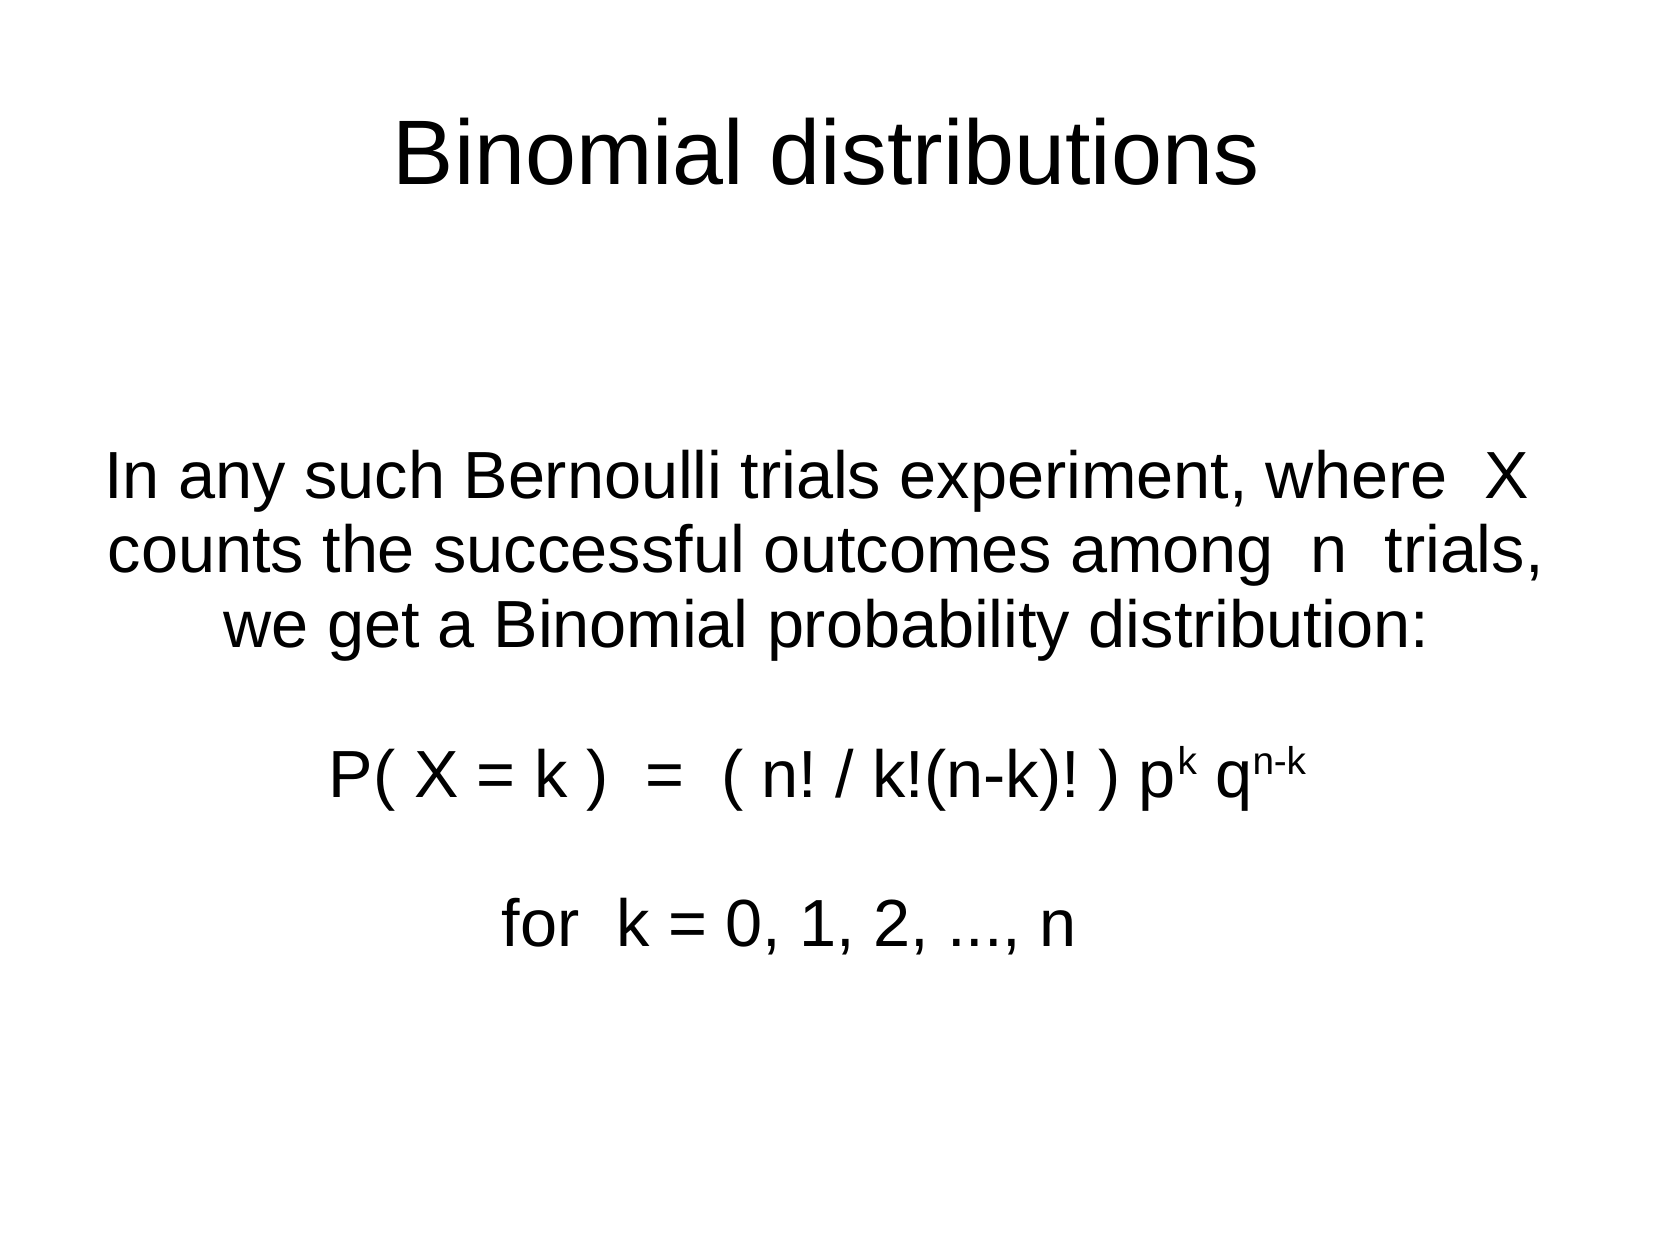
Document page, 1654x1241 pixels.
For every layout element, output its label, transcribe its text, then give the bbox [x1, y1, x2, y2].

title Binomial distributions [82, 56, 1571, 250]
subtitle In any such Bernoulli trials experiment, where X counts the successful outcomes among n trials, we get a Binomial probability distribution: P( X = k ) = ( n! / k!(n-k)! ) pk qn-k for k = 0, 1, 2, ..., n [82, 297, 1571, 1102]
